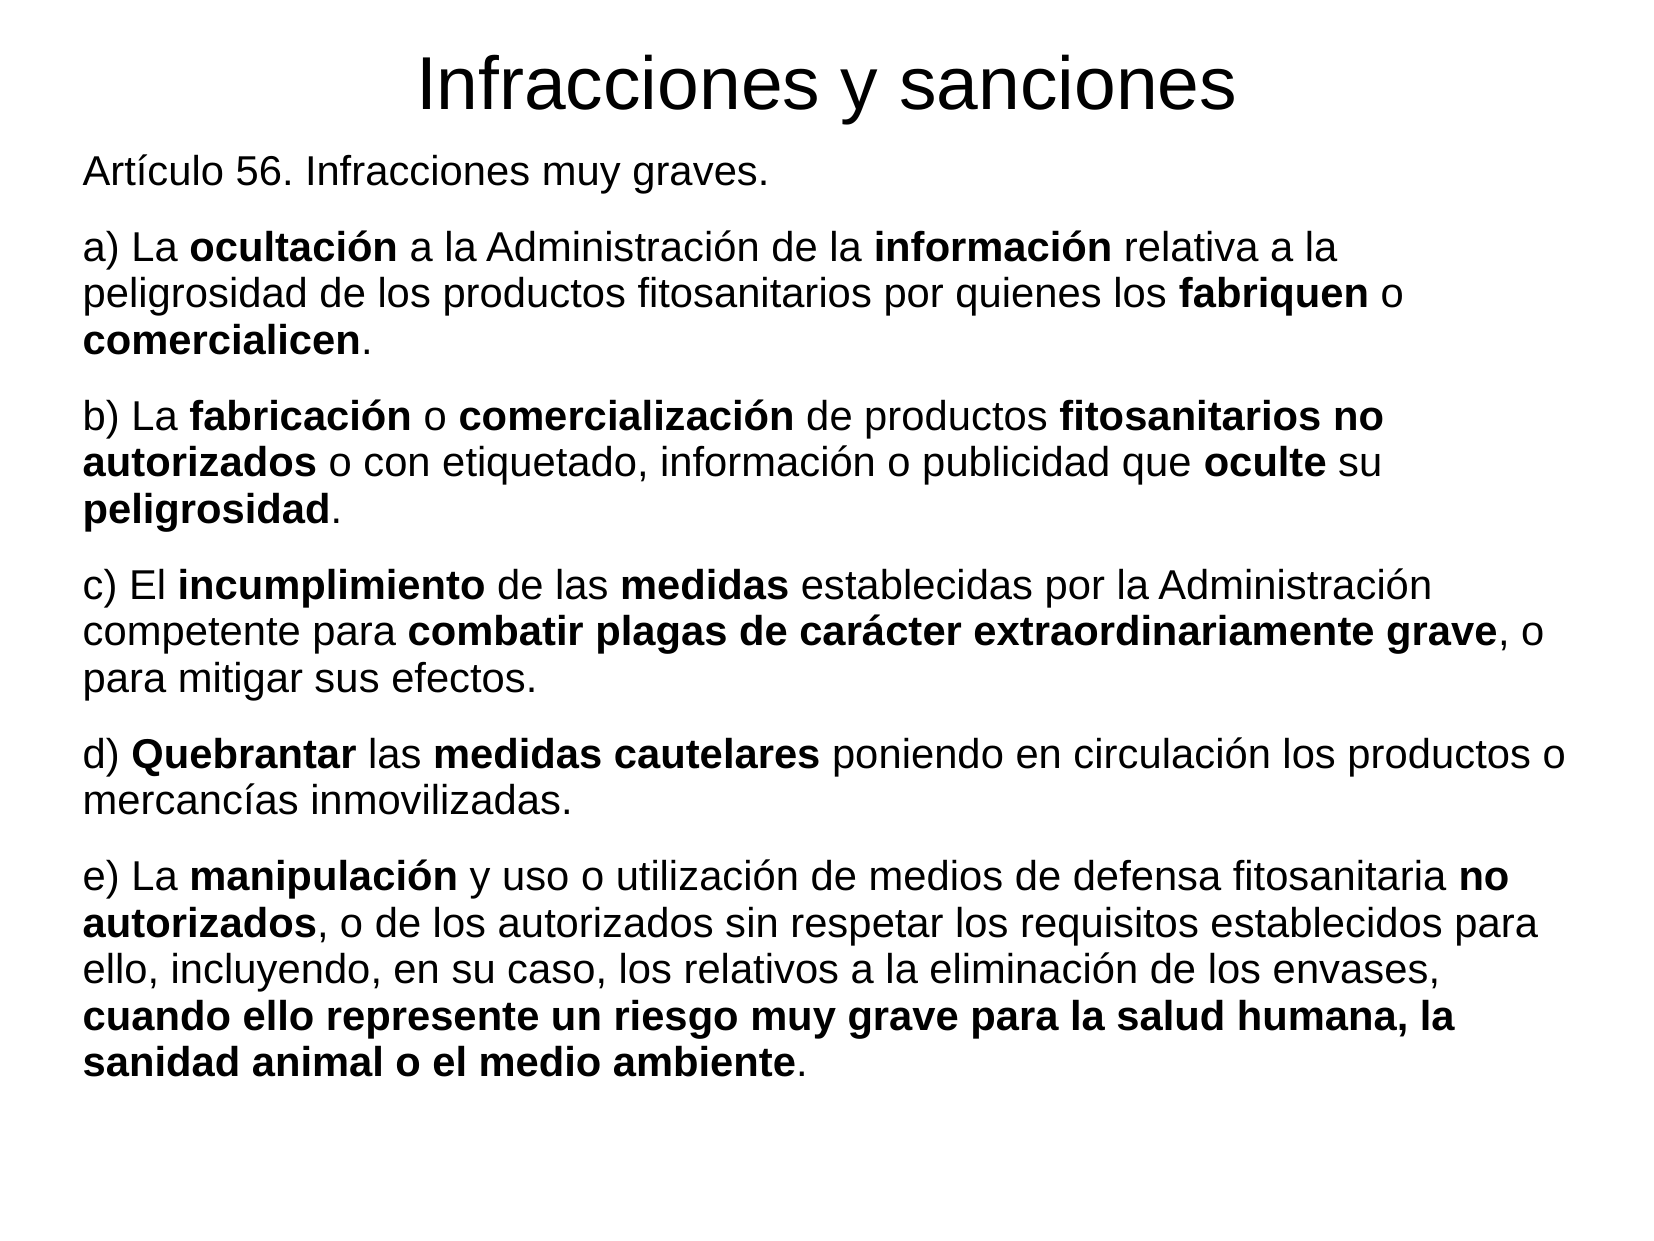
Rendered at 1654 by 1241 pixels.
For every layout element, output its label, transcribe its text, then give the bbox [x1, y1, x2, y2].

title Infracciones y sanciones [82, 41, 1571, 126]
list Artículo 56. Infracciones muy graves. a) La ocultación a la Administración de la información relativa a la peligrosidad de los productos fitosanitarios por quienes los fabriquen o comercialicen. b) La fabricación o comercialización de productos fitosanitarios no autorizados o con etiquetado, información o publicidad que oculte su peligrosidad. c) El incumplimiento de las medidas establecidas por la Administración competente para combatir plagas de carácter extraordinariamente grave, o para mitigar sus efectos. d) Quebrantar las medidas cautelares poniendo en circulación los productos o mercancías inmovilizadas. e) La manipulación y uso o utilización de medios de defensa fitosanitaria no autorizados, o de los autorizados sin respetar los requisitos establecidos para ello, incluyendo, en su caso, los relativos a la eliminación de los envases, cuando ello represente un riesgo muy grave para la salud humana, la sanidad animal o el medio ambiente. [82, 147, 1571, 1241]
